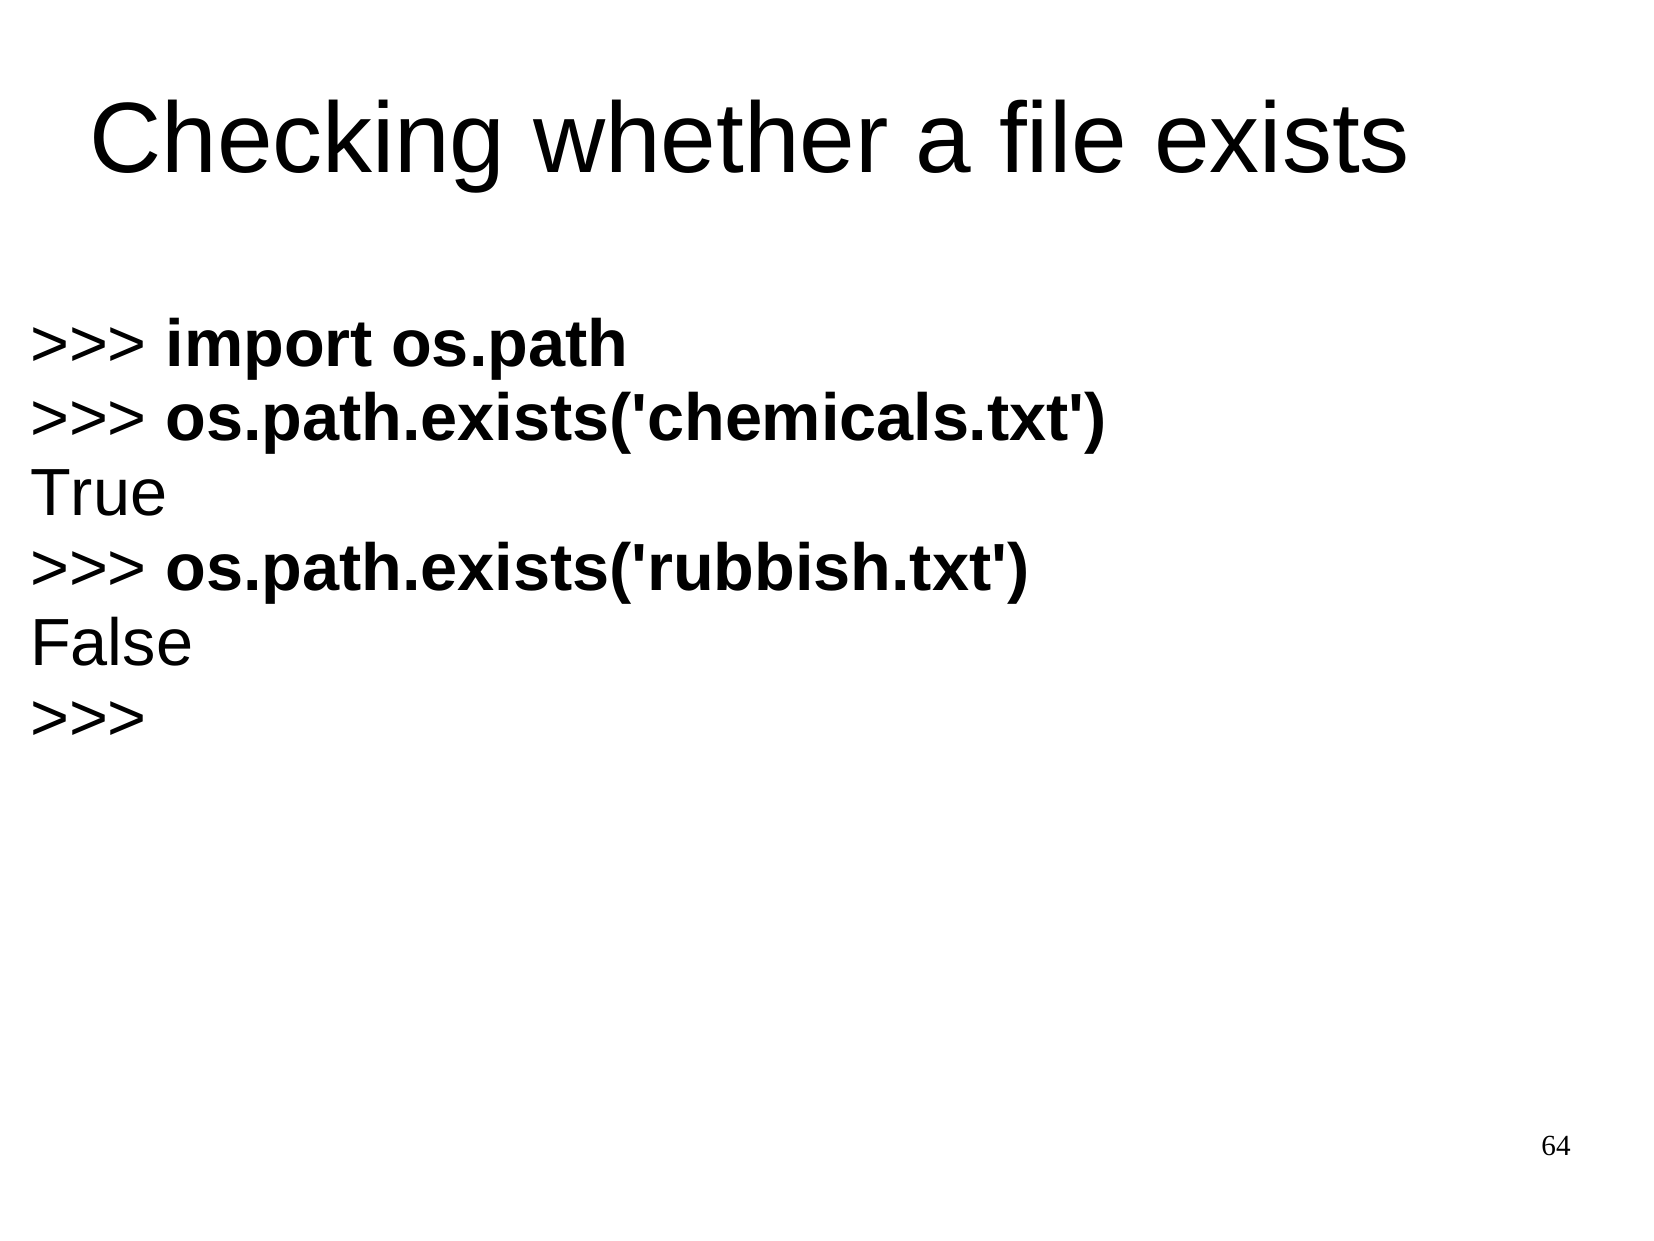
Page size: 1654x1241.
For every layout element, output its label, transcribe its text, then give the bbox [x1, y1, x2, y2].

text_box >>> import os.path >>> os.path.exists('chemicals.txt') True >>> os.path.exists('rubbish.txt') False >>> [12, 295, 1449, 770]
text_box Checking whether a file exists [71, 71, 1654, 206]
